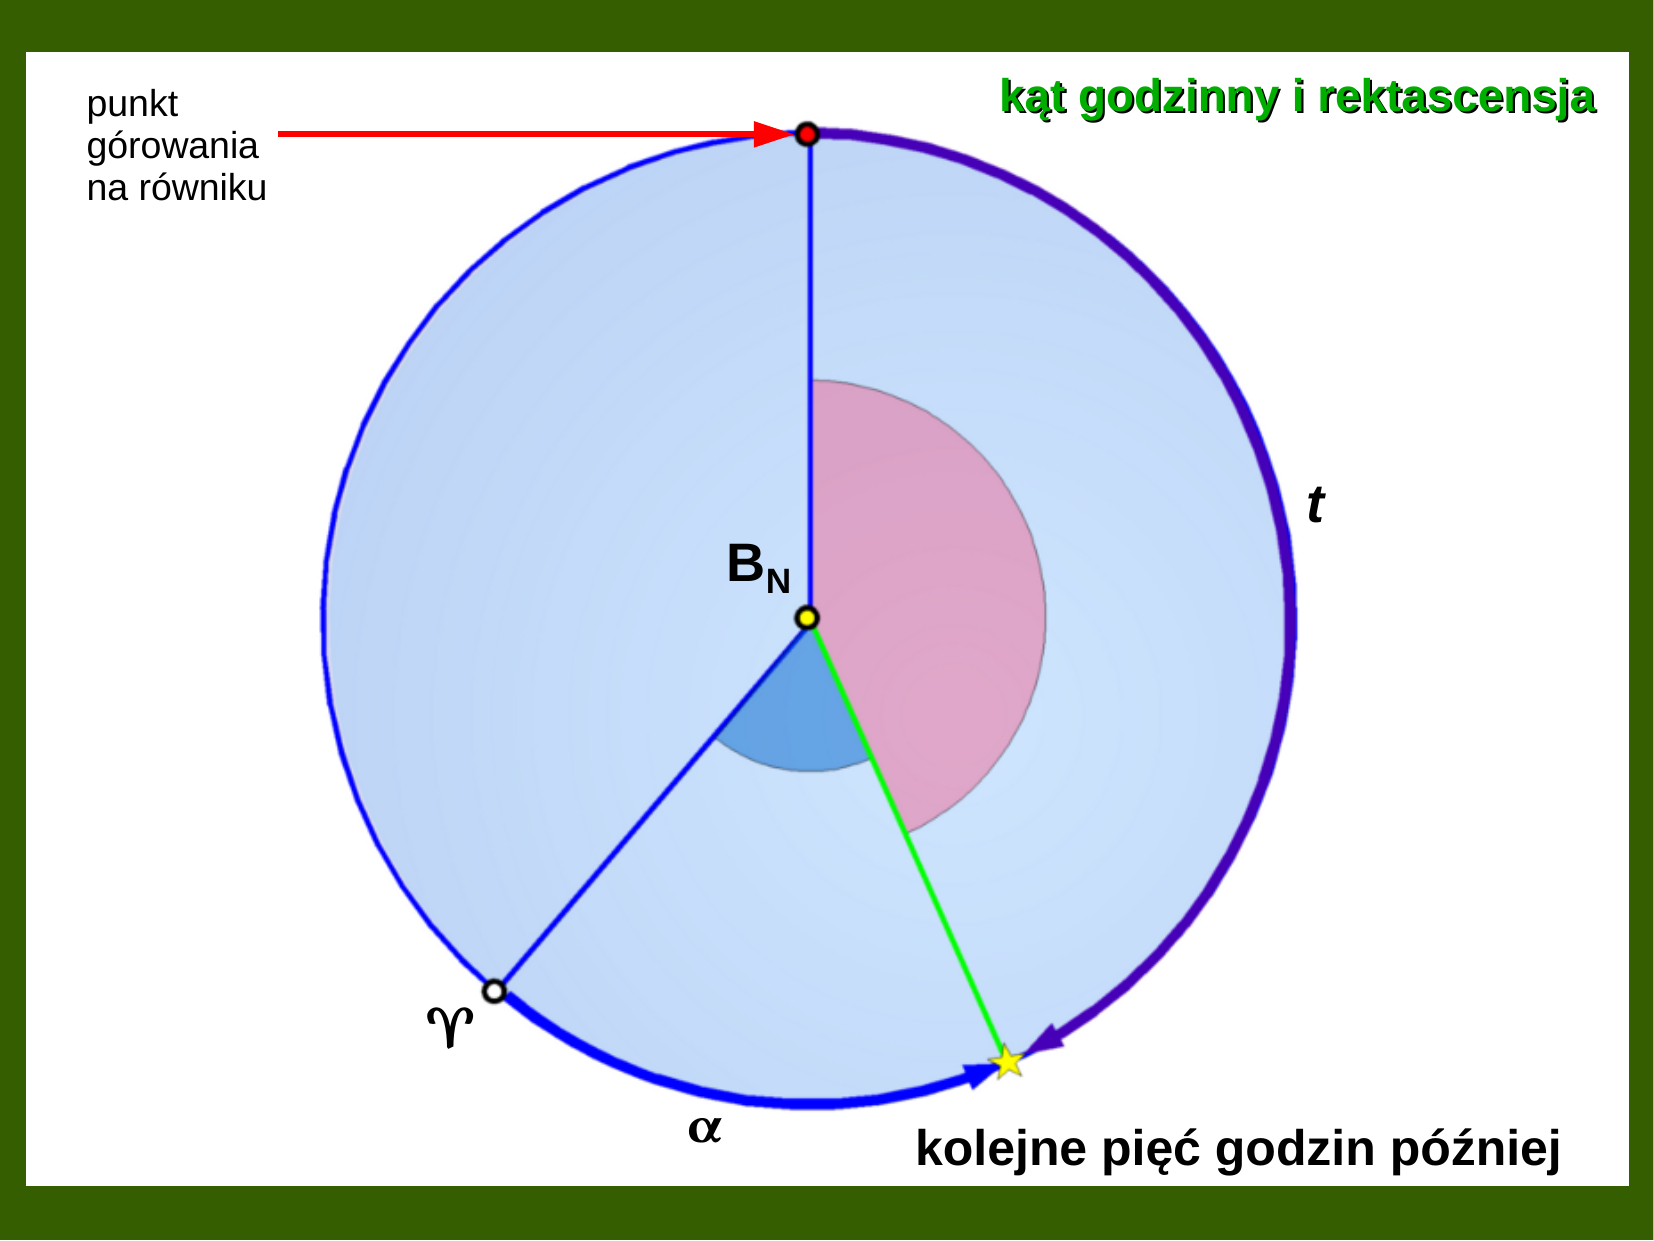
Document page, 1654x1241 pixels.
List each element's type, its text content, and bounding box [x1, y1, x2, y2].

text_box BN [711, 525, 807, 608]
text_box α [672, 1086, 738, 1164]
text_box punkt górowania na równiku [71, 74, 285, 216]
text_box t [1291, 465, 1340, 541]
text_box kolejne pięć godzin później [900, 1113, 1592, 1184]
text_box kąt godzinny i rektascensja [984, 62, 1611, 129]
picture [26, 52, 1629, 1186]
text_box ♈ [411, 985, 490, 1063]
